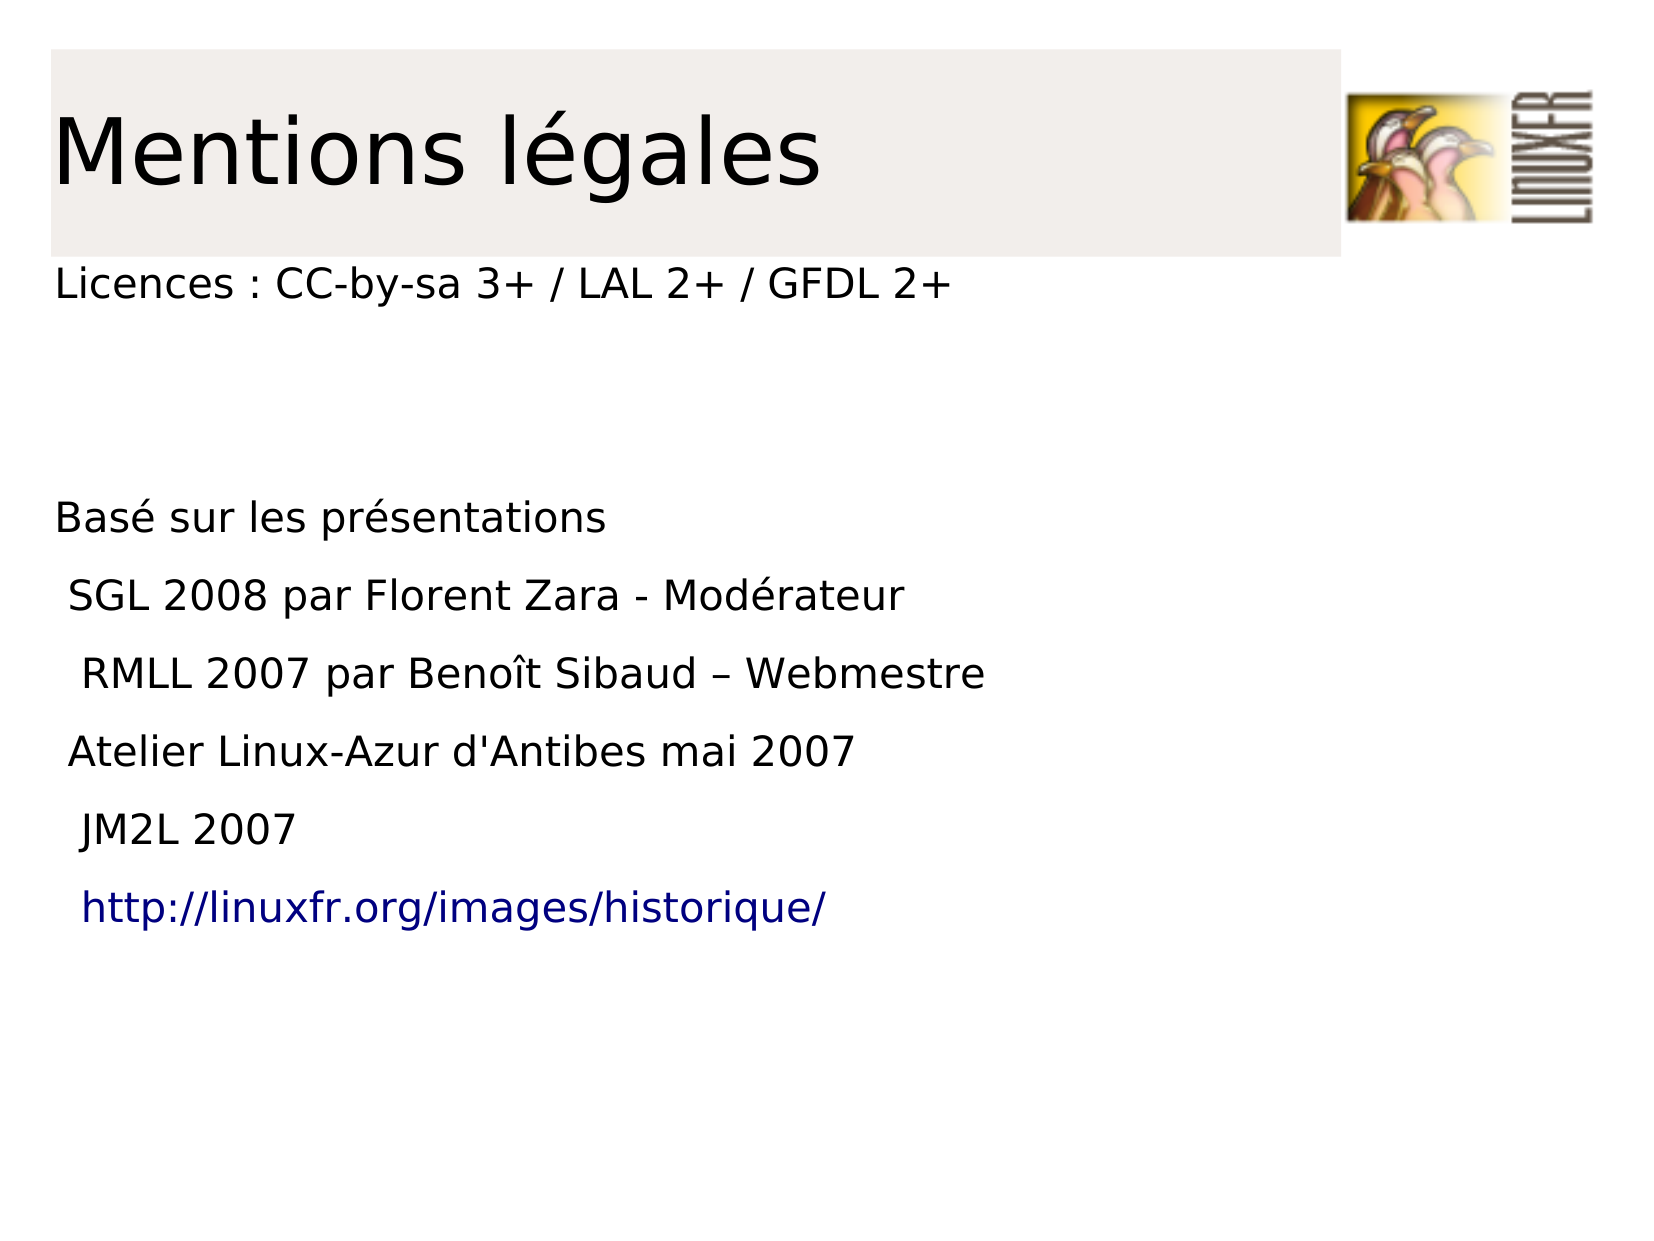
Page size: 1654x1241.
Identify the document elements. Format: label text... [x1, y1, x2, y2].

list Licences : CC-by-sa 3+ / LAL 2+ / GFDL 2+ Basé sur les présentations SGL 2008 par Florent Zara - Modérateur RMLL 2007 par Benoît Sibaud – Webmestre Atelier Linux-Azur d'Antibes mai 2007 JM2L 2007 http://linuxfr.org/images/historique/ [54, 259, 1628, 1103]
title Mentions légales [51, 49, 1342, 257]
picture [1342, 88, 1601, 229]
